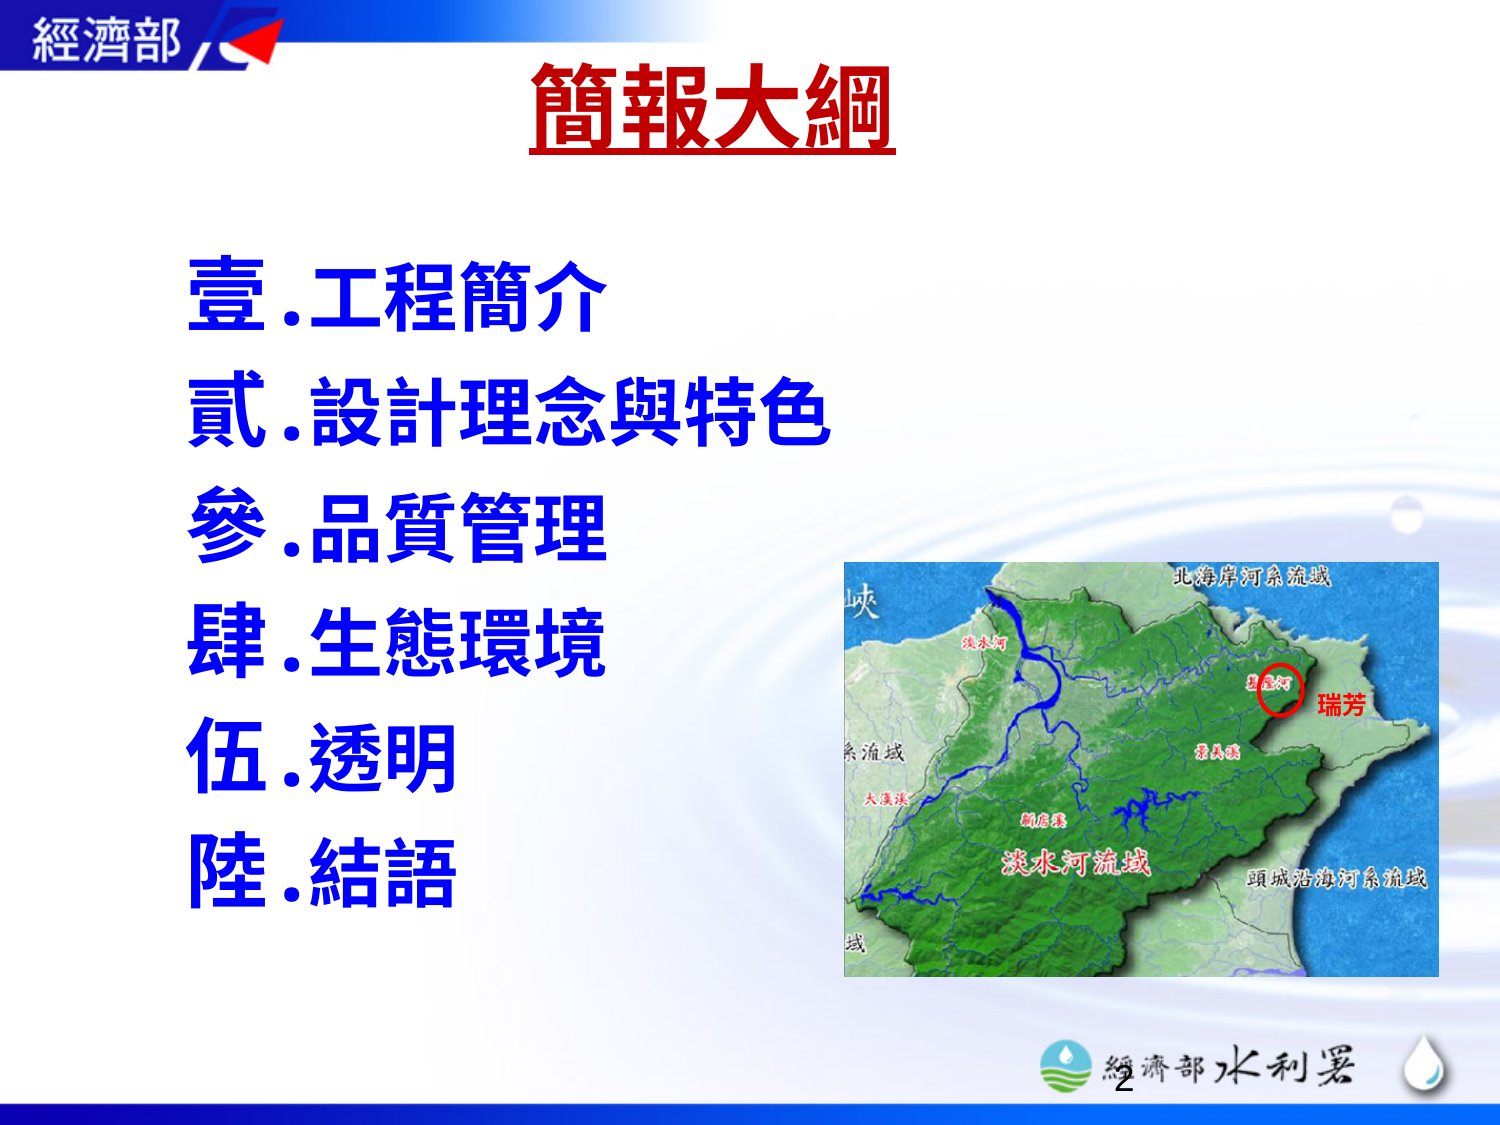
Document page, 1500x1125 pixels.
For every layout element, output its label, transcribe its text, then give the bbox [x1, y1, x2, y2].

text_box 簡報大綱 [513, 42, 951, 168]
picture [0, 0, 1500, 1125]
text_box 工程簡介 設計理念與特色 品質管理 生態環境 透明 結語 [170, 243, 1265, 924]
text_box 瑞芳 [1302, 682, 1398, 728]
